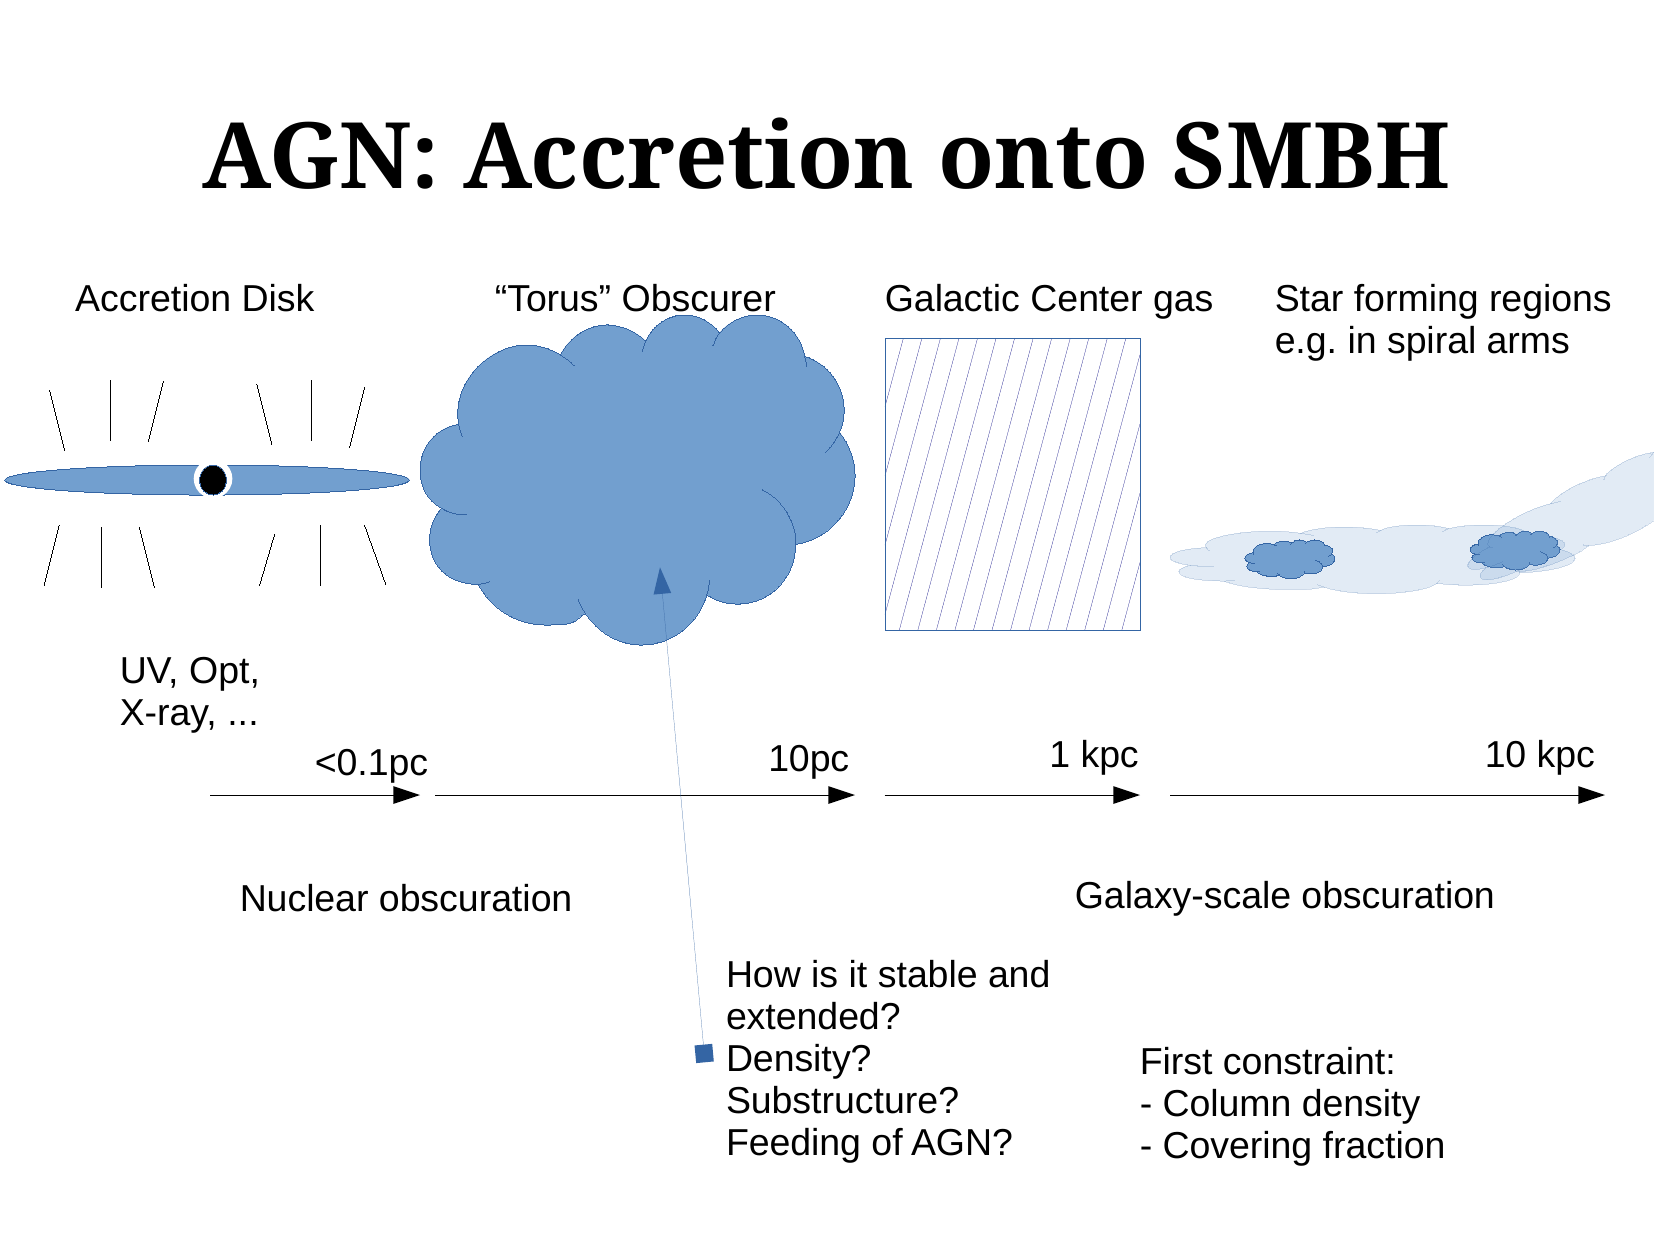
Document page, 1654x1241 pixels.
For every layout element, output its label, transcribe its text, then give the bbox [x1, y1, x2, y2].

text_box 10 kpc [1470, 726, 1636, 826]
text_box <0.1pc [300, 734, 451, 834]
text_box First constraint: - Column density - Covering fraction [1125, 1033, 1486, 1175]
text_box UV, Opt, X-ray, ... [105, 641, 286, 741]
text_box Galactic Center gas [870, 270, 1246, 369]
text_box [1170, 451, 1654, 594]
text_box 10pc [753, 729, 874, 829]
text_box Star forming regions e.g. in spiral arms [1260, 270, 1636, 369]
text_box [4, 459, 410, 499]
text_box 1 kpc [1034, 726, 1200, 826]
text_box “Torus” Obscurer [480, 270, 811, 399]
text_box Accretion Disk [60, 270, 391, 399]
text_box [420, 358, 856, 646]
title AGN: Accretion onto SMBH [82, 49, 1571, 257]
text_box Galaxy-scale obscuration [1060, 867, 1631, 925]
text_box Nuclear obscuration [225, 870, 796, 927]
text_box [885, 369, 1141, 631]
text_box How is it stable and extended? Density? Substructure? Feeding of AGN? [711, 945, 1072, 1213]
